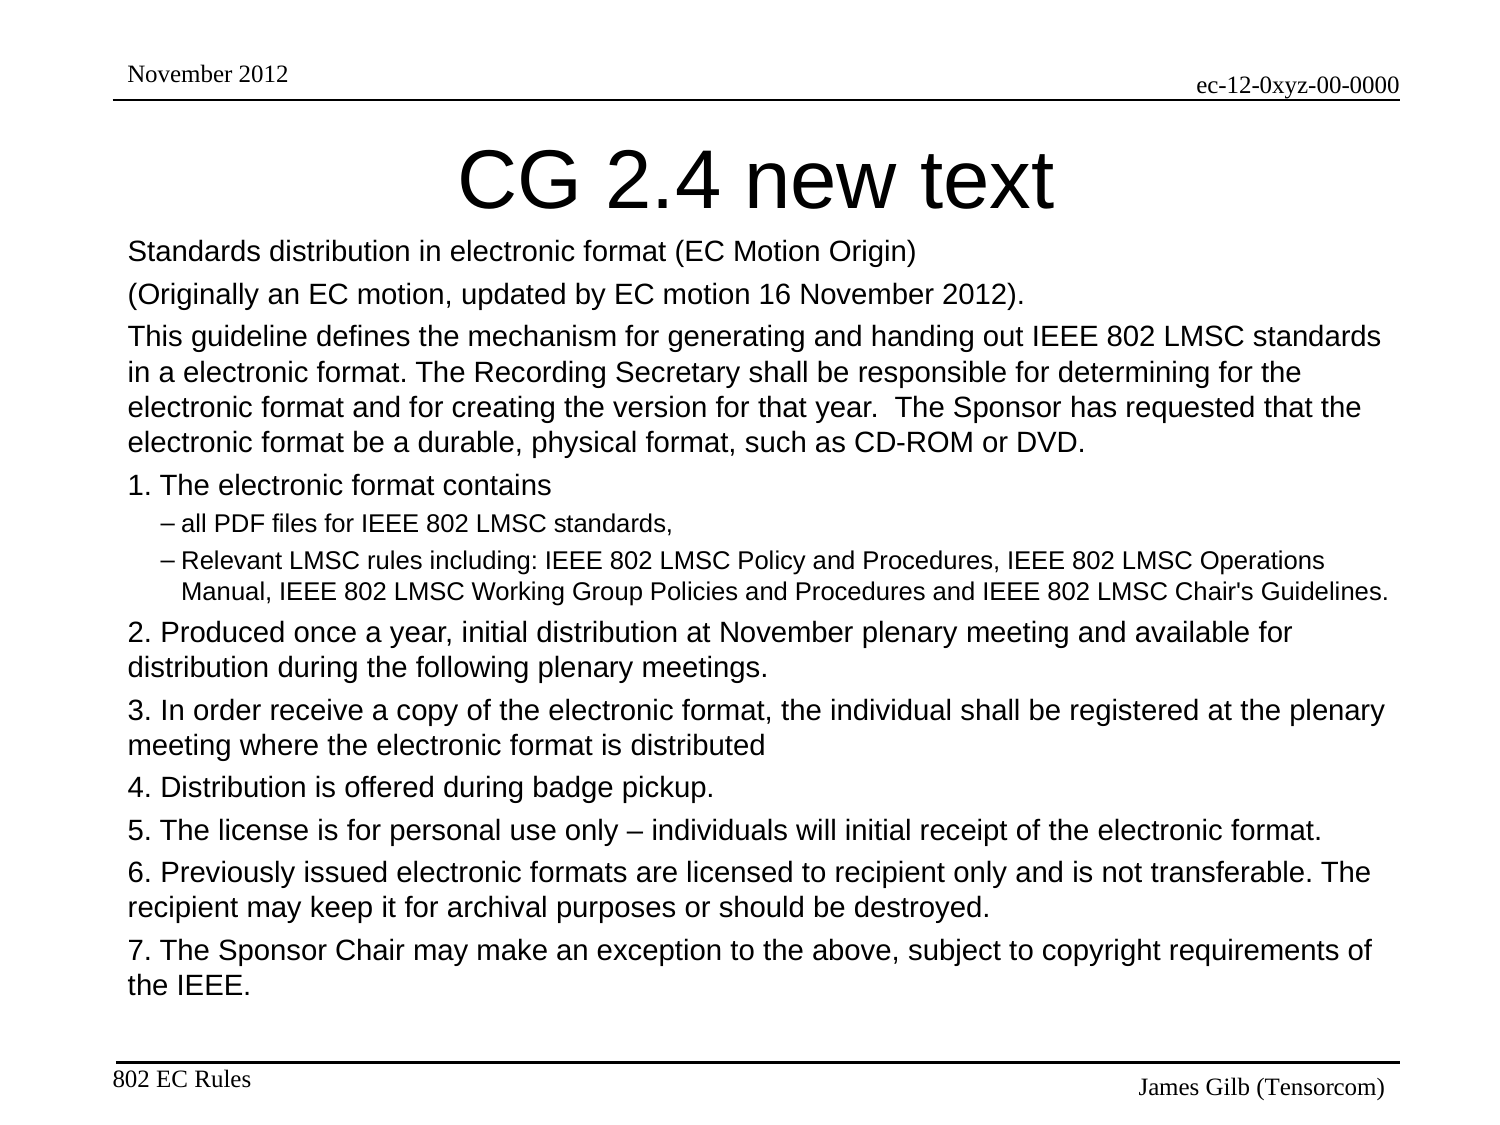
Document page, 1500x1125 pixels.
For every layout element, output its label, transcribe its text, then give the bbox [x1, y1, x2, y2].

title CG 2.4 new text [112, 112, 1401, 224]
list Standards distribution in electronic format (EC Motion Origin) (Originally an EC motion, updated by EC motion 16 November 2012). This guideline defines the mechanism for generating and handing out IEEE 802 LMSC standards in a electronic format. The Recording Secretary shall be responsible for determining for the electronic format and for creating the version for that year. The Sponsor has requested that the electronic format be a durable, physical format, such as CD-ROM or DVD. 1. The electronic format contains all PDF files for IEEE 802 LMSC standards, Relevant LMSC rules including: IEEE 802 LMSC Policy and Procedures, IEEE 802 LMSC Operations Manual, IEEE 802 LMSC Working Group Policies and Procedures and IEEE 802 LMSC Chair's Guidelines. 2. Produced once a year, initial distribution at November plenary meeting and available for distribution during the following plenary meetings. 3. In order receive a copy of the electronic format, the individual shall be registered at the plenary meeting where the electronic format is distributed 4. Distribution is offered during badge pickup. 5. The license is for personal use only – individuals will initial receipt of the electronic format. 6. Previously issued electronic formats are licensed to recipient only and is not transferable. The recipient may keep it for archival purposes or should be destroyed. 7. The Sponsor Chair may make an exception to the above, subject to copyright requirements of the IEEE. [112, 224, 1426, 1051]
